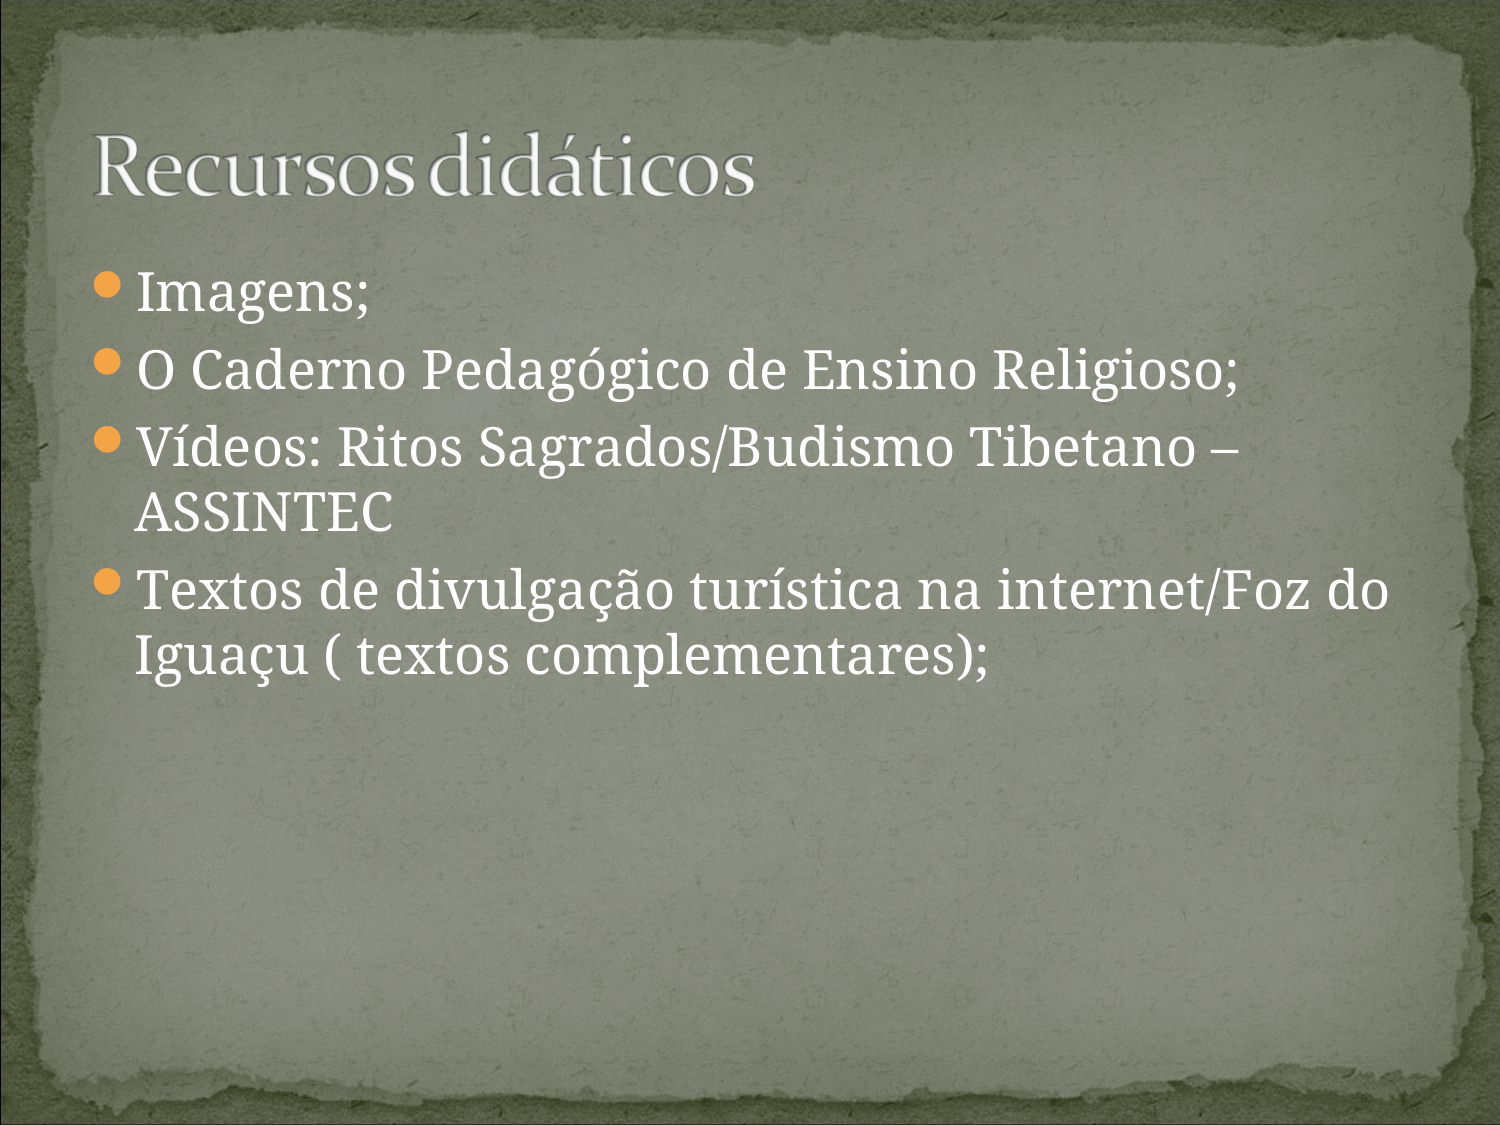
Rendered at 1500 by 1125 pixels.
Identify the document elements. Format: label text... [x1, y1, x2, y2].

picture [0, 0, 1500, 1125]
text_box [35, 23, 1427, 227]
list Imagens; O Caderno Pedagógico de Ensino Religioso; Vídeos: Ritos Sagrados/Budismo Tibetano – ASSINTEC Textos de divulgação turística na internet/Foz do Iguaçu ( textos complementares); [75, 249, 1426, 1000]
